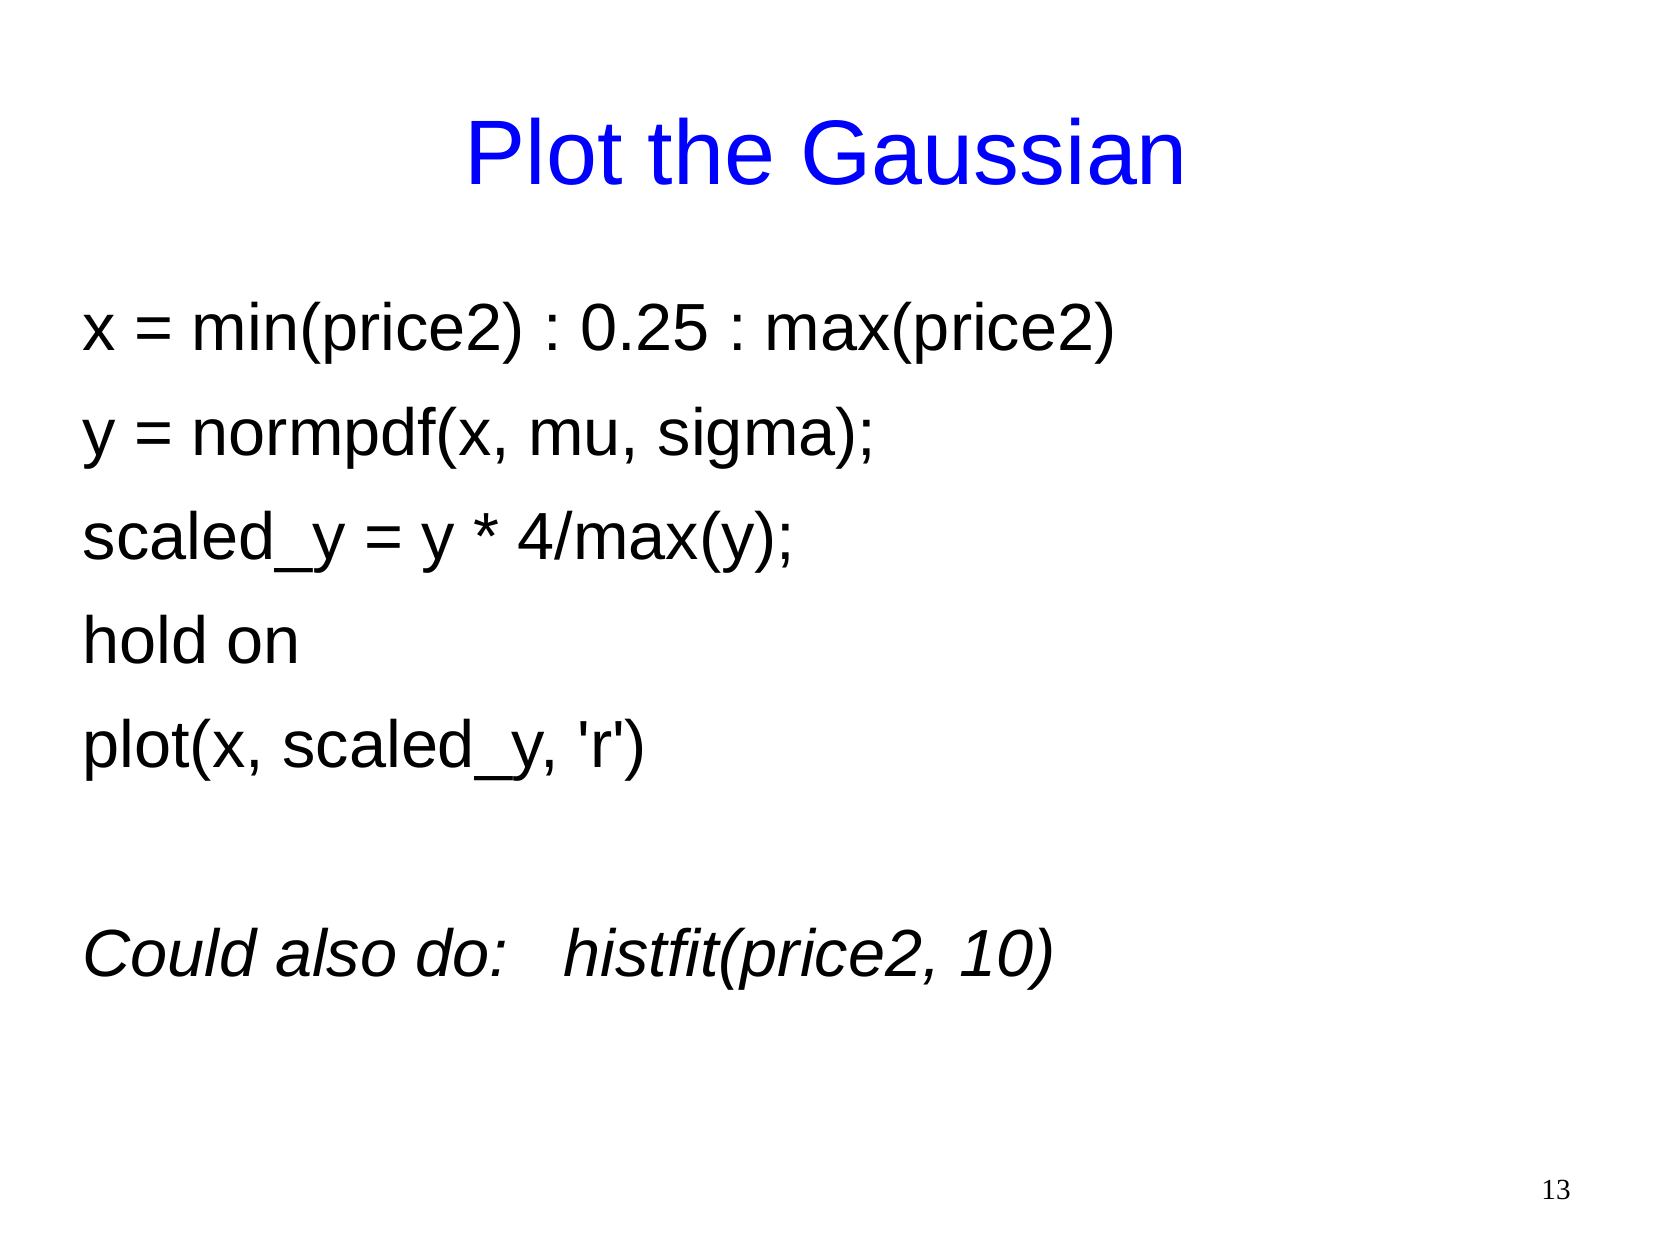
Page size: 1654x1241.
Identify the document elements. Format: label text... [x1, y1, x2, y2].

title Plot the Gaussian [82, 56, 1571, 250]
list x = min(price2) : 0.25 : max(price2) y = normpdf(x, mu, sigma); scaled_y = y * 4/max(y); hold on plot(x, scaled_y, 'r') Could also do: histfit(price2, 10) [82, 290, 1571, 1200]
